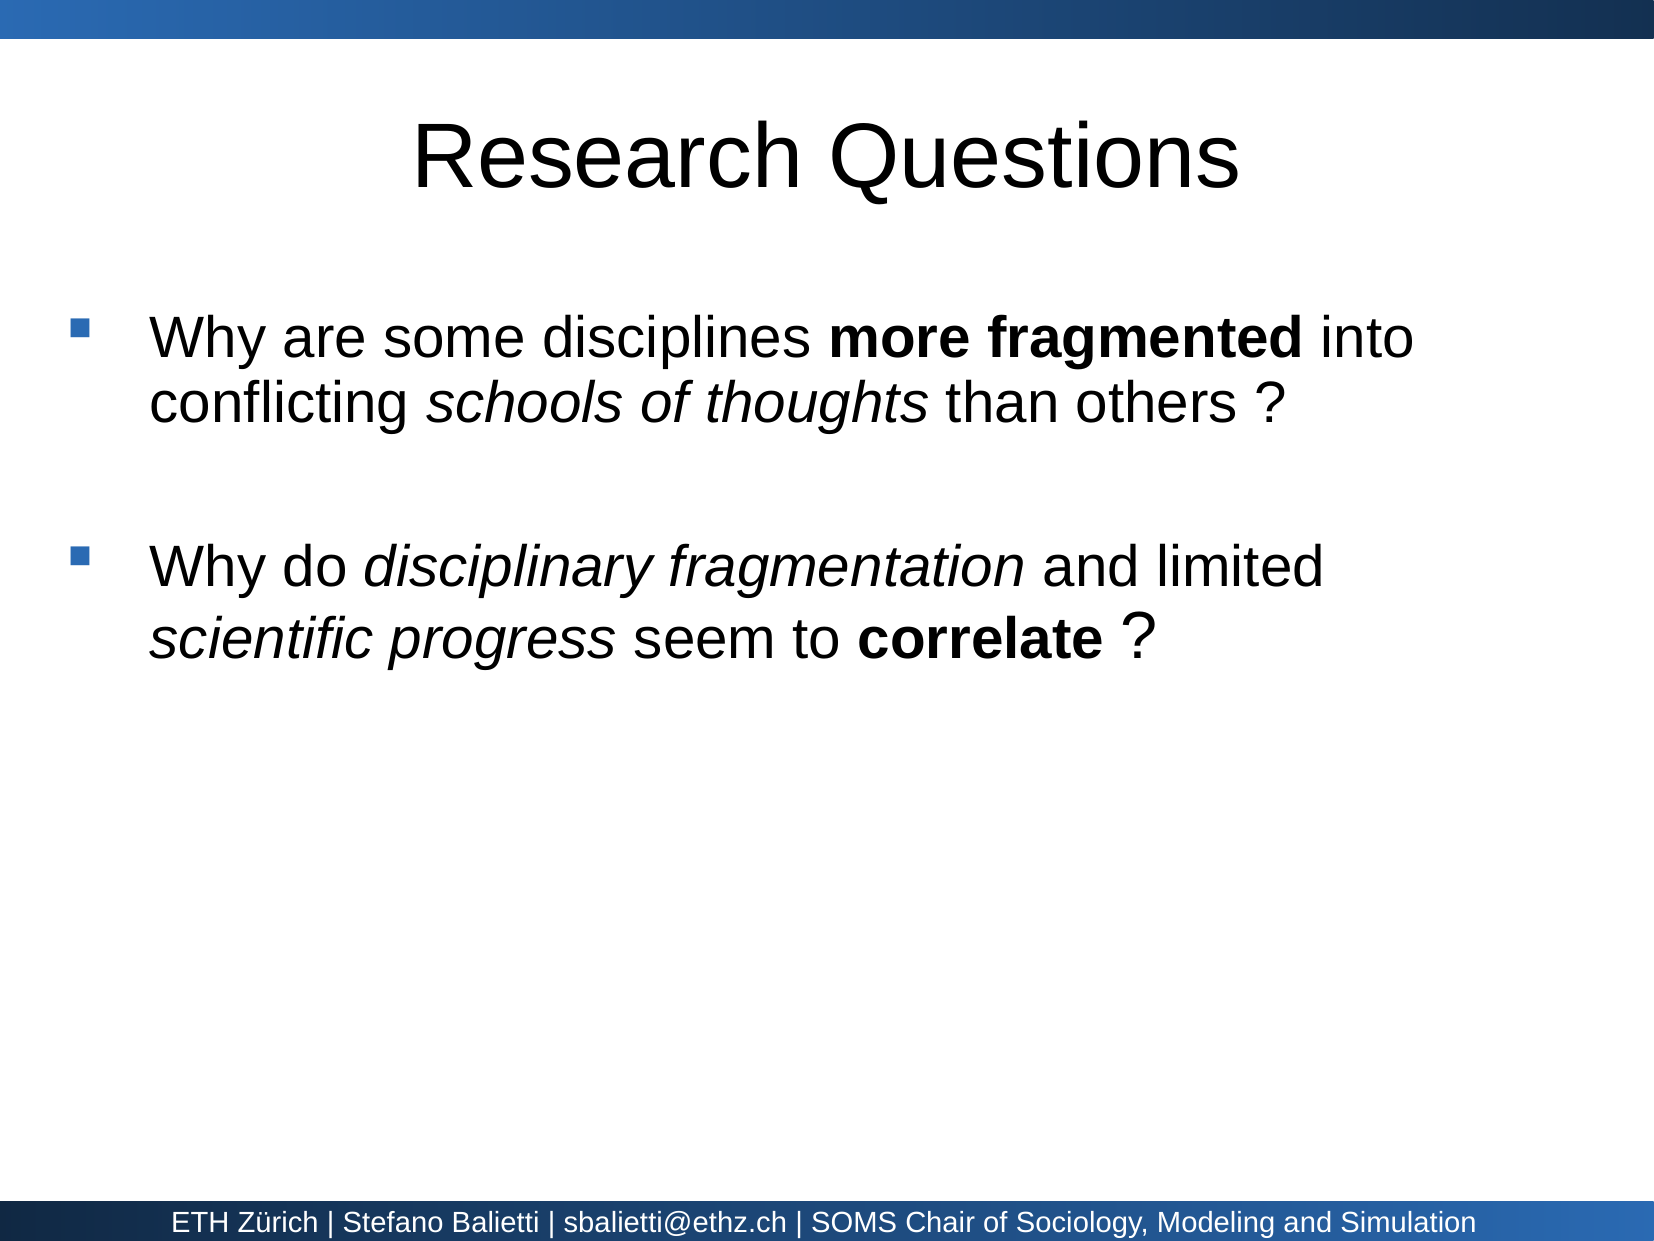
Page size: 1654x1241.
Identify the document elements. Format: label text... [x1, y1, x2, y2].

title Research Questions [0, 105, 1654, 208]
list Why are some disciplines more fragmented into conflicting schools of thoughts than others ? Why do disciplinary fragmentation and limited scientific progress seem to correlate ? [65, 305, 1531, 1175]
